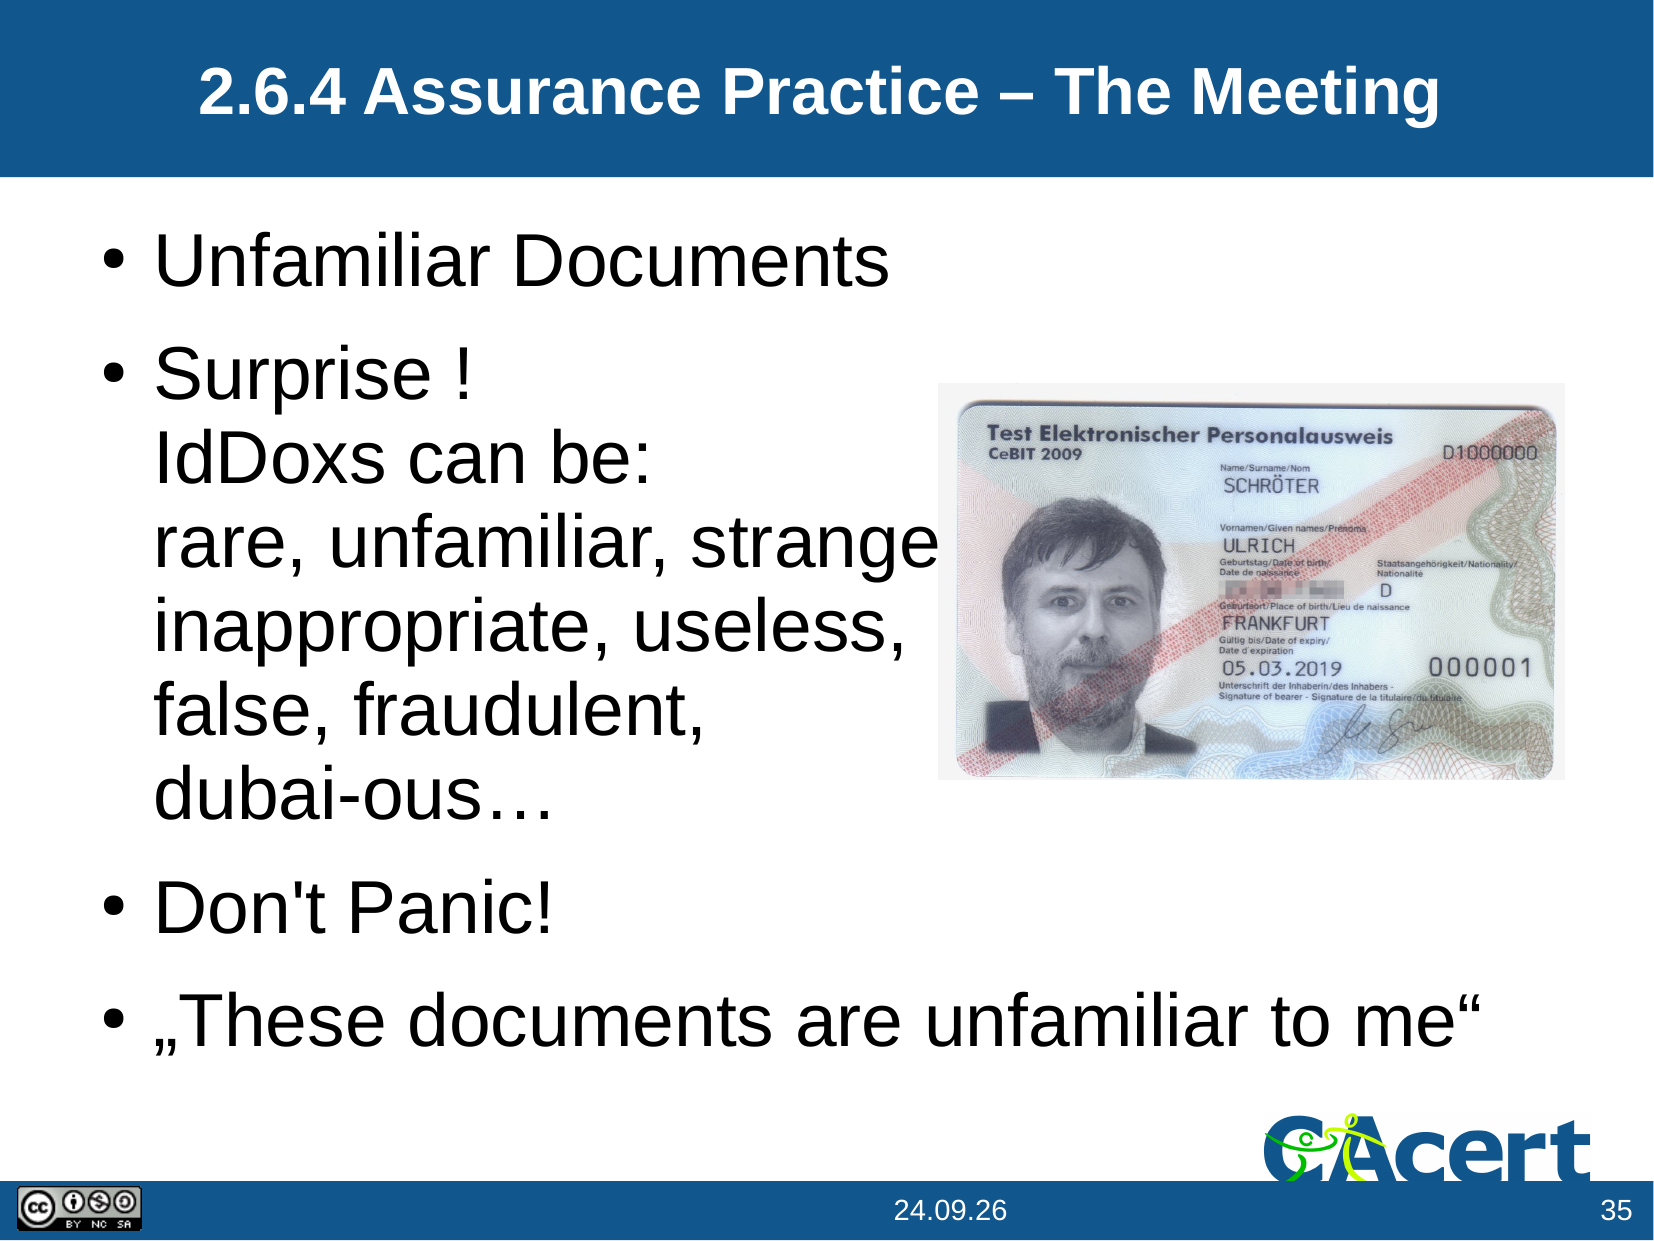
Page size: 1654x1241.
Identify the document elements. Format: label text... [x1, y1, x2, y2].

picture [1263, 1112, 1591, 1181]
picture [17, 1186, 142, 1231]
list Unfamiliar Documents Surprise ! IdDoxs can be: rare, unfamiliar, strange, inappropriate, useless, false, fraudulent, dubai-ous… Don't Panic! „These documents are unfamiliar to me“ [82, 218, 1571, 1091]
title 2.6.4 Assurance Practice – The Meeting [76, 17, 1565, 166]
picture [938, 383, 1565, 780]
